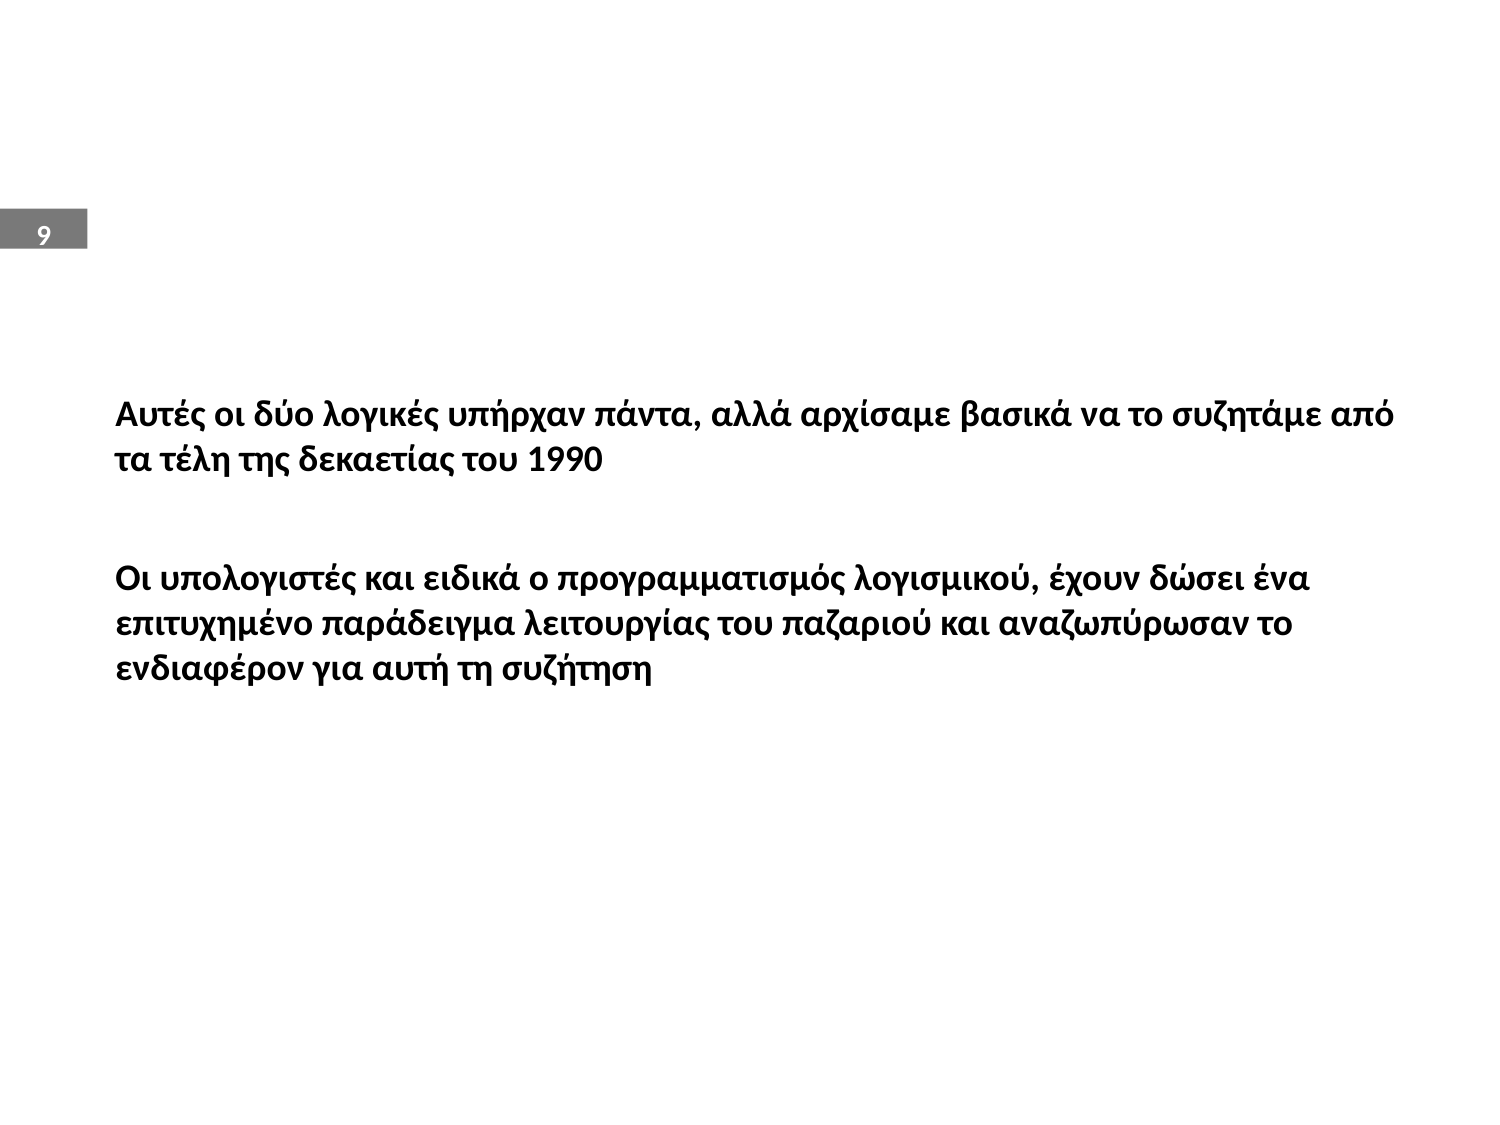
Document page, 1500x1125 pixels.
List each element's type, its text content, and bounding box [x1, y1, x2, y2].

list Αυτές οι δύο λογικές υπήρχαν πάντα, αλλά αρχίσαμε βασικά να το συζητάμε από τα τέλη της δεκαετίας του 1990 Οι υπολογιστές και ειδικά ο προγραμματισμός λογισμικού, έχουν δώσει ένα επιτυχημένο παράδειγμα λειτουργίας του παζαριού και αναζωπύρωσαν το ενδιαφέρον για αυτή τη συζήτηση [100, 262, 1438, 1006]
text_box [0, 208, 88, 249]
